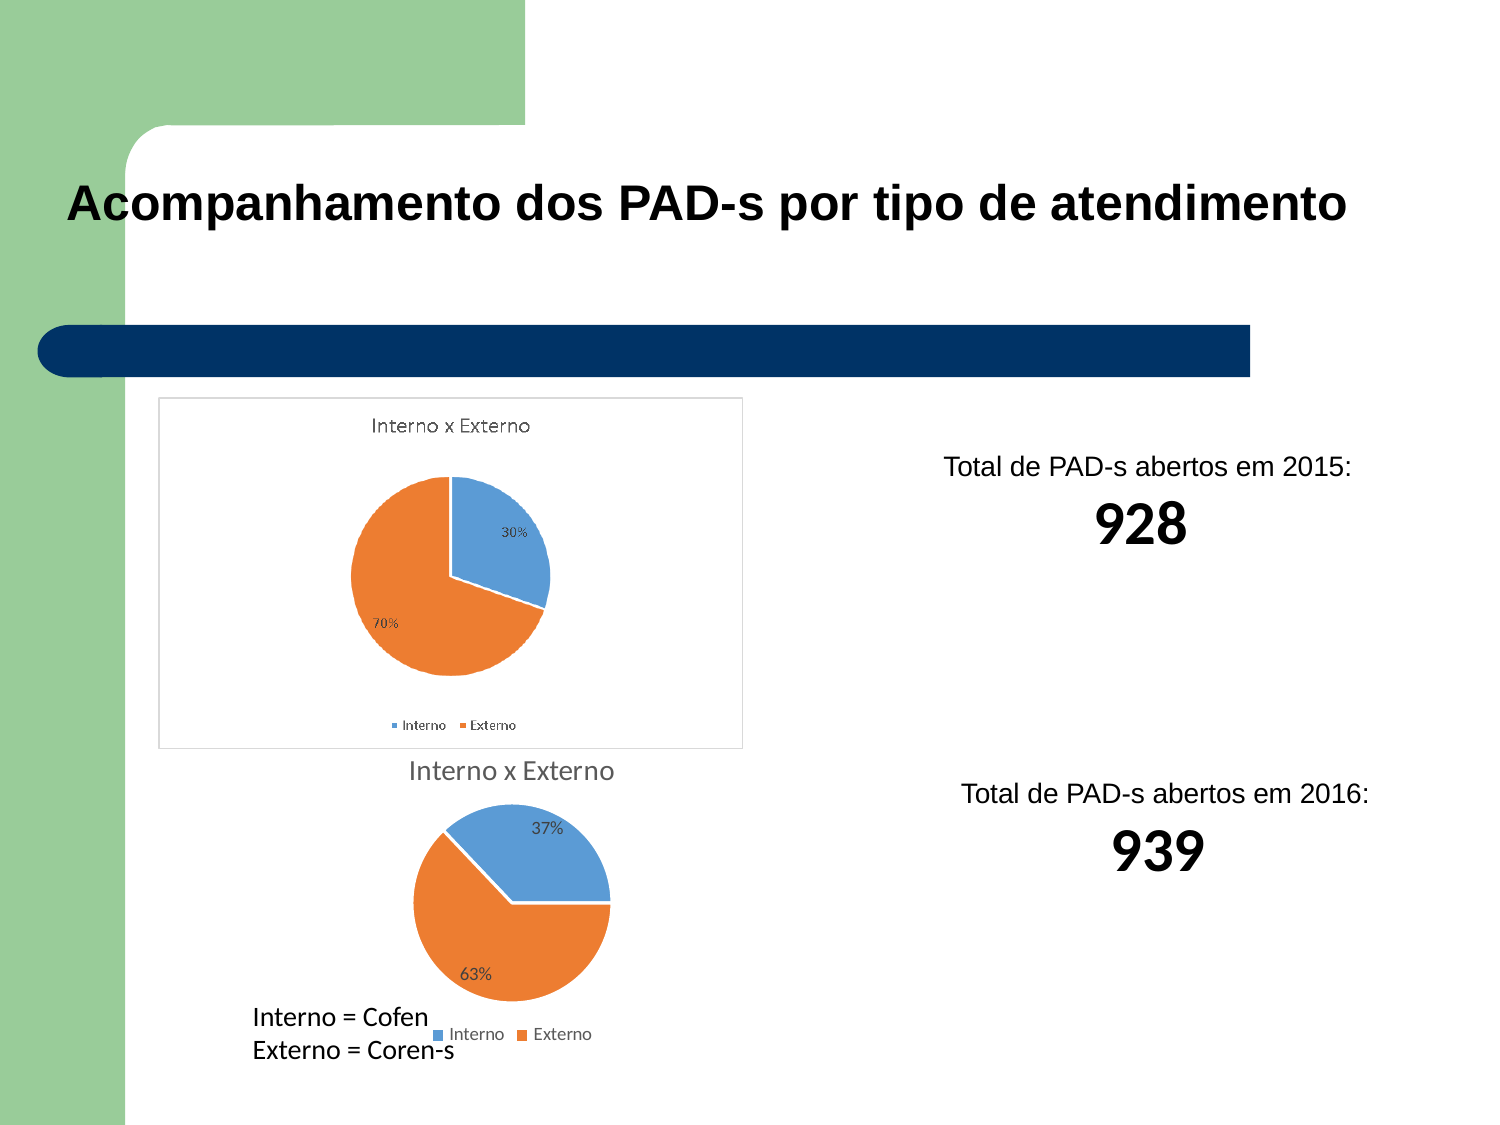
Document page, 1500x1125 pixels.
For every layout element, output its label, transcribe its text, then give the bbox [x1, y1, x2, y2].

chart [269, 735, 755, 1051]
text_box Total de PAD-s abertos em 2015: 928 [928, 441, 1435, 565]
text_box Interno = Cofen Externo = Coren-s [237, 990, 493, 1074]
text_box Total de PAD-s abertos em 2016: 939 [946, 768, 1458, 892]
text_box Acompanhamento dos PAD-s por tipo de atendimento [51, 170, 1458, 239]
picture [158, 397, 743, 749]
